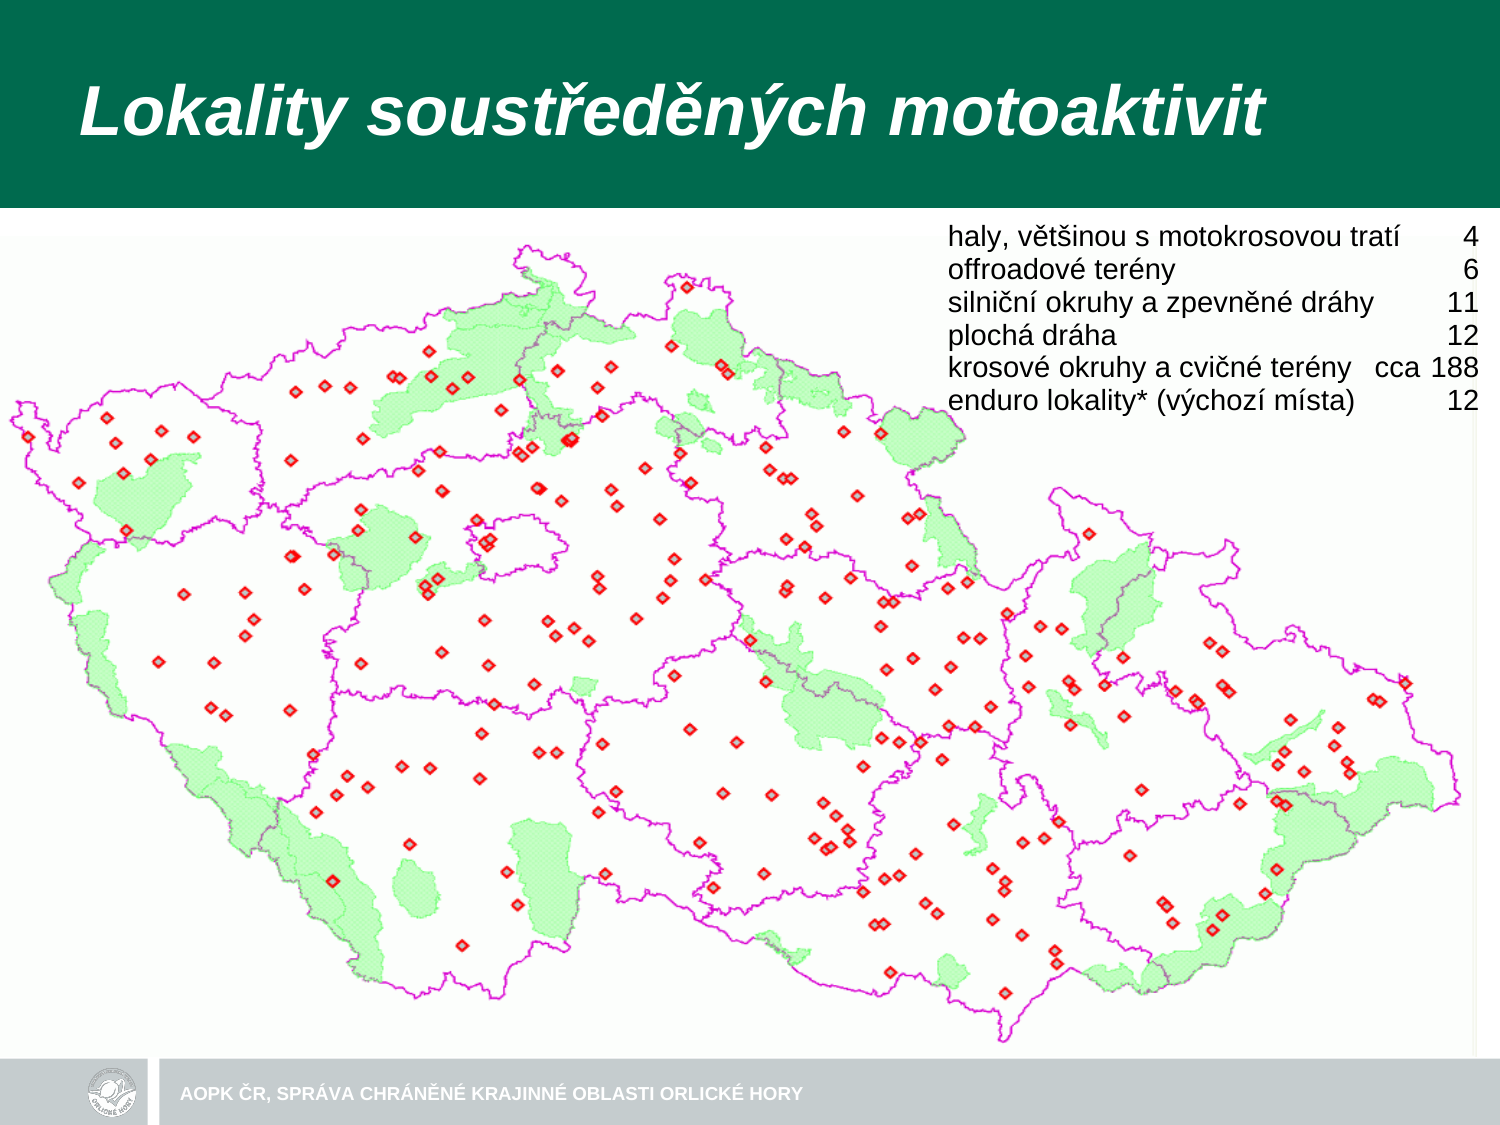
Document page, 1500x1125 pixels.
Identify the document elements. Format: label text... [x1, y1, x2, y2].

picture [0, 236, 1477, 1058]
title Lokality soustředěných motoaktivit [64, 7, 1436, 216]
picture [88, 1068, 136, 1117]
list haly, většinou s motokrosovou tratí 4 offroadové terény 6 silniční okruhy a zpevněné dráhy 11 plochá dráha 12 krosové okruhy a cvičné terény cca 188 enduro lokality* (výchozí místa) 12 [933, 212, 1500, 425]
